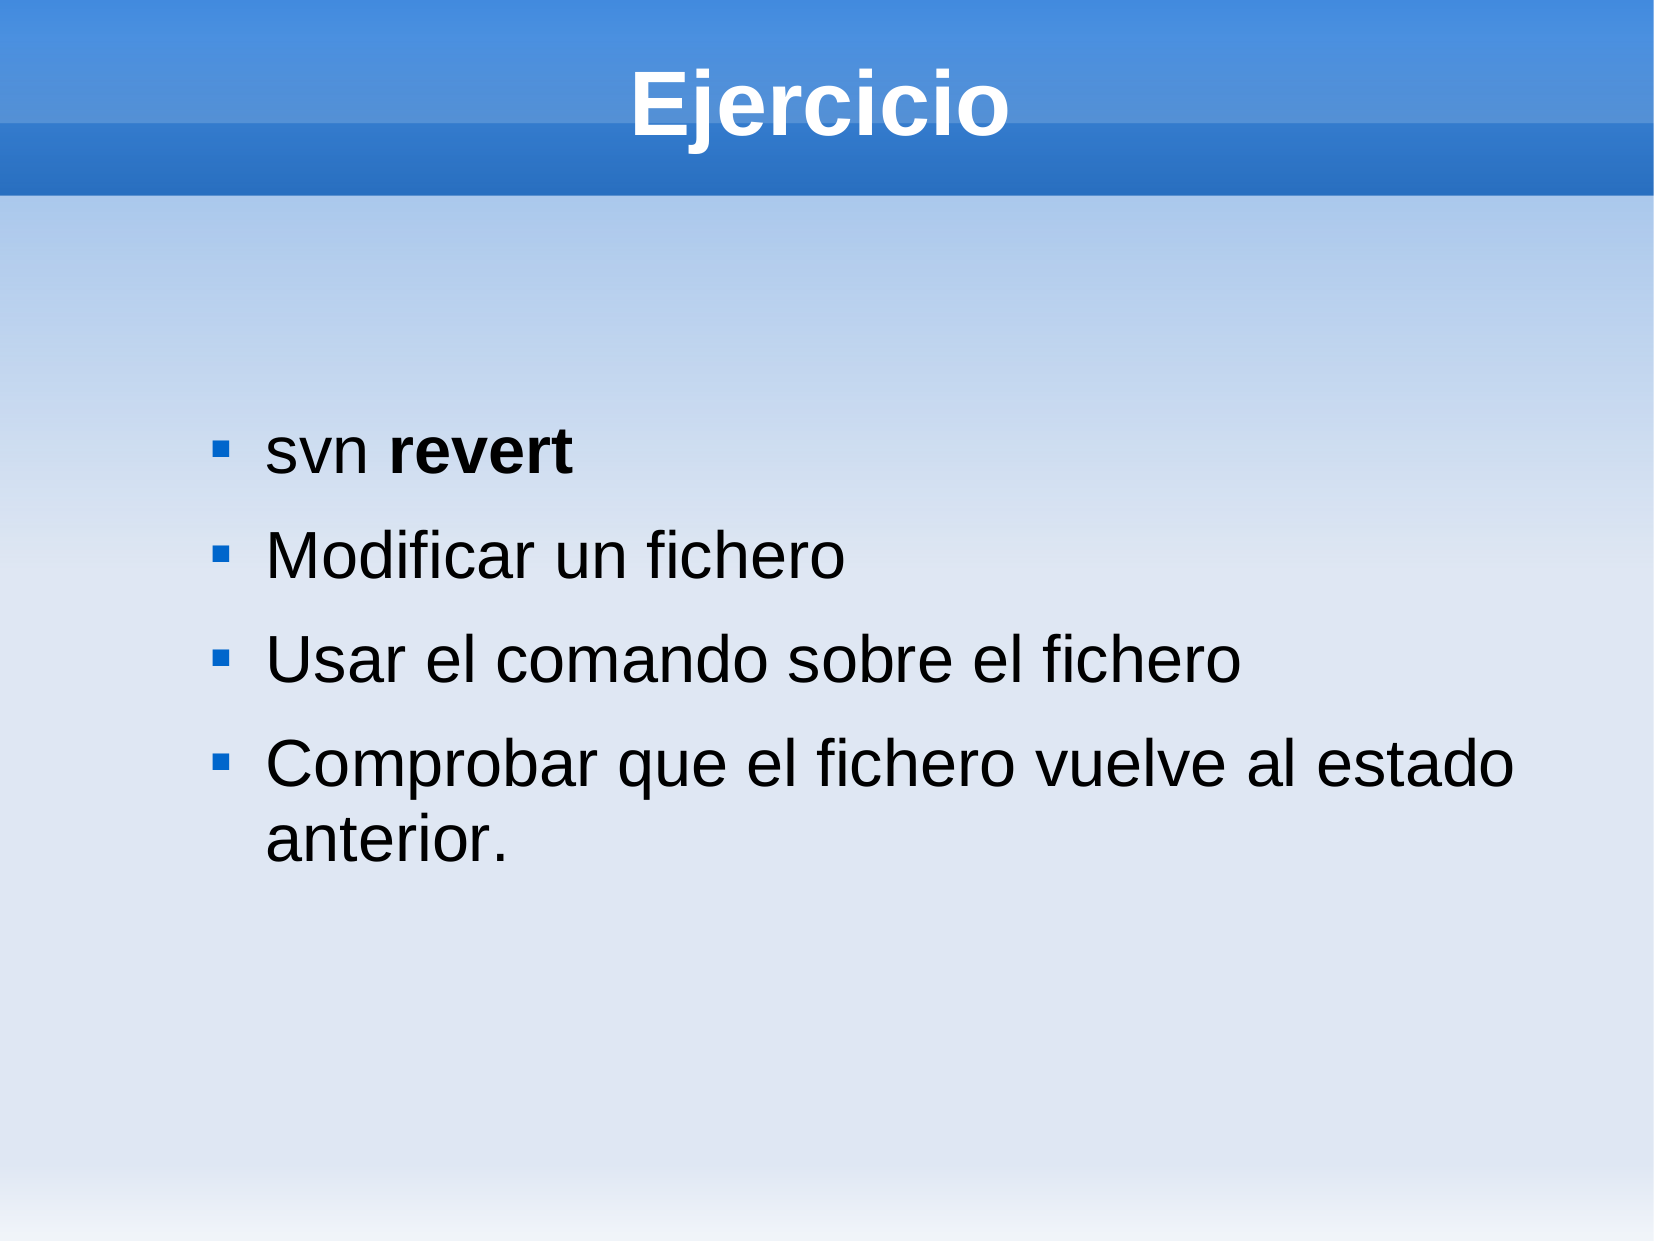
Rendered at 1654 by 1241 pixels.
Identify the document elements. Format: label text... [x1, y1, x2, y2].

title Ejercicio [76, 7, 1565, 200]
picture [0, 0, 1654, 1241]
list svn revert Modificar un fichero Usar el comando sobre el fichero Comprobar que el fichero vuelve al estado anterior. [194, 413, 1654, 1218]
